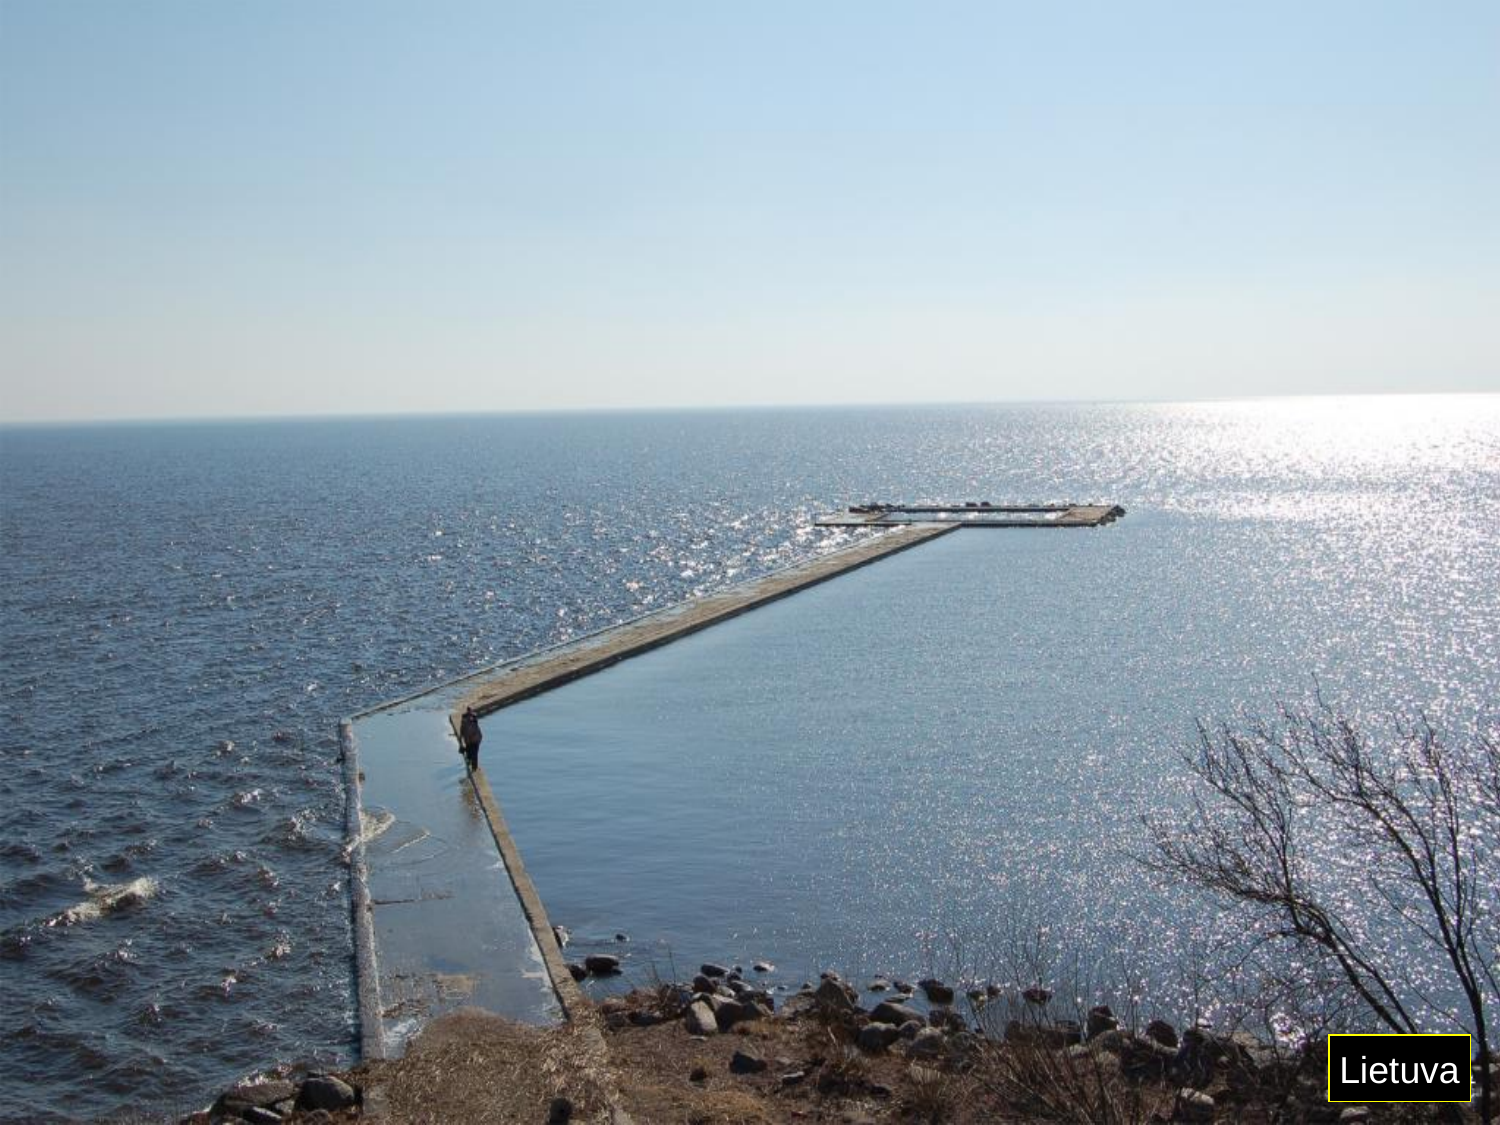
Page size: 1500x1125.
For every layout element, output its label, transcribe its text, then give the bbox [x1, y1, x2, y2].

text_box Lietuva [1329, 1035, 1471, 1101]
picture [0, 0, 1500, 1125]
